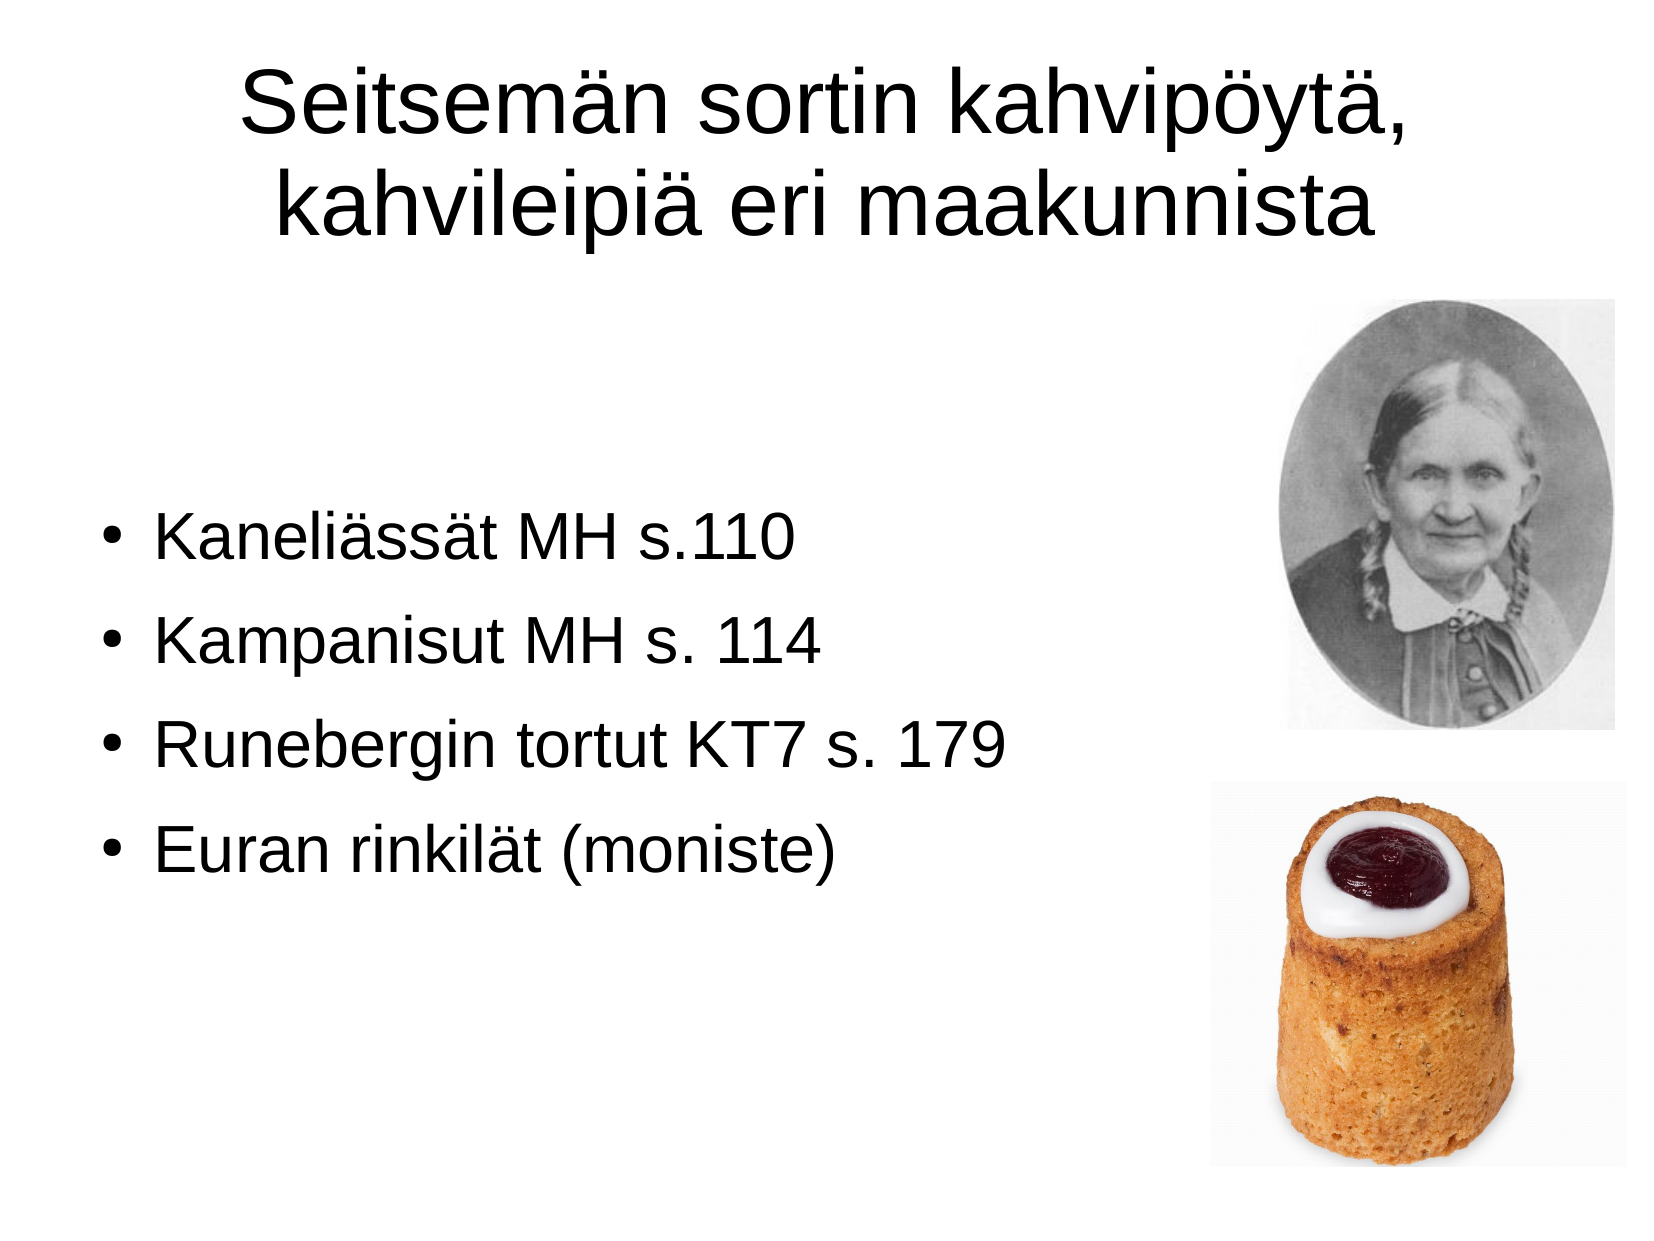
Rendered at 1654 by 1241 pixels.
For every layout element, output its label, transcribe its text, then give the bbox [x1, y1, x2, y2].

picture [1210, 781, 1627, 1167]
title Seitsemän sortin kahvipöytä, kahvileipiä eri maakunnista [82, 31, 1570, 274]
picture [1278, 299, 1615, 730]
list Kaneliässät MH s.110 Kampanisut MH s. 114 Runebergin tortut KT7 s. 179 Euran rinkilät (moniste) [82, 290, 1570, 1010]
